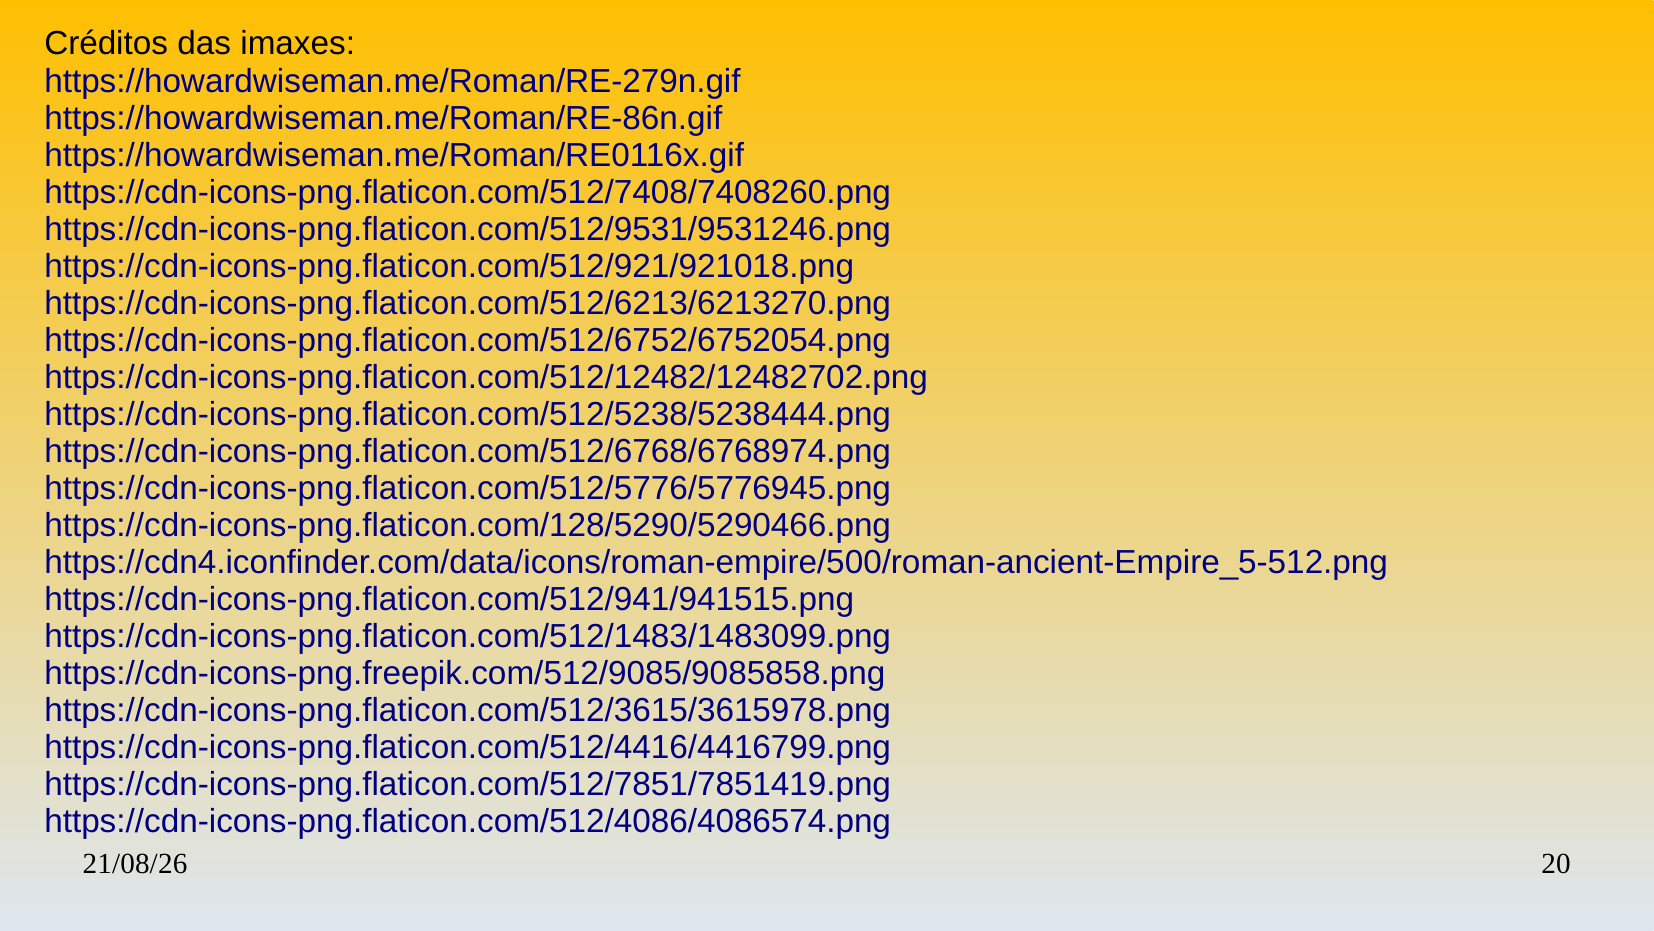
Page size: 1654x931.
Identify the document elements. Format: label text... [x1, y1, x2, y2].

text_box Créditos das imaxes: https://howardwiseman.me/Roman/RE-279n.gif https://howardwiseman.me/Roman/RE-86n.gif https://howardwiseman.me/Roman/RE0116x.gif https://cdn-icons-png.flaticon.com/512/7408/7408260.png https://cdn-icons-png.flaticon.com/512/9531/9531246.png https://cdn-icons-png.flaticon.com/512/921/921018.png https://cdn-icons-png.flaticon.com/512/6213/6213270.png https://cdn-icons-png.flaticon.com/512/6752/6752054.png https://cdn-icons-png.flaticon.com/512/12482/12482702.png https://cdn-icons-png.flaticon.com/512/5238/5238444.png https://cdn-icons-png.flaticon.com/512/6768/6768974.png https://cdn-icons-png.flaticon.com/512/5776/5776945.png https://cdn-icons-png.flaticon.com/128/5290/5290466.png https://cdn4.iconfinder.com/data/icons/roman-empire/500/roman-ancient-Empire_5-512.png https://cdn-icons-png.flaticon.com/512/941/941515.png https://cdn-icons-png.flaticon.com/512/1483/1483099.png https://cdn-icons-png.freepik.com/512/9085/9085858.png https://cdn-icons-png.flaticon.com/512/3615/3615978.png https://cdn-icons-png.flaticon.com/512/4416/4416799.png https://cdn-icons-png.flaticon.com/512/7851/7851419.png https://cdn-icons-png.flaticon.com/512/4086/4086574.png [29, 17, 1625, 931]
